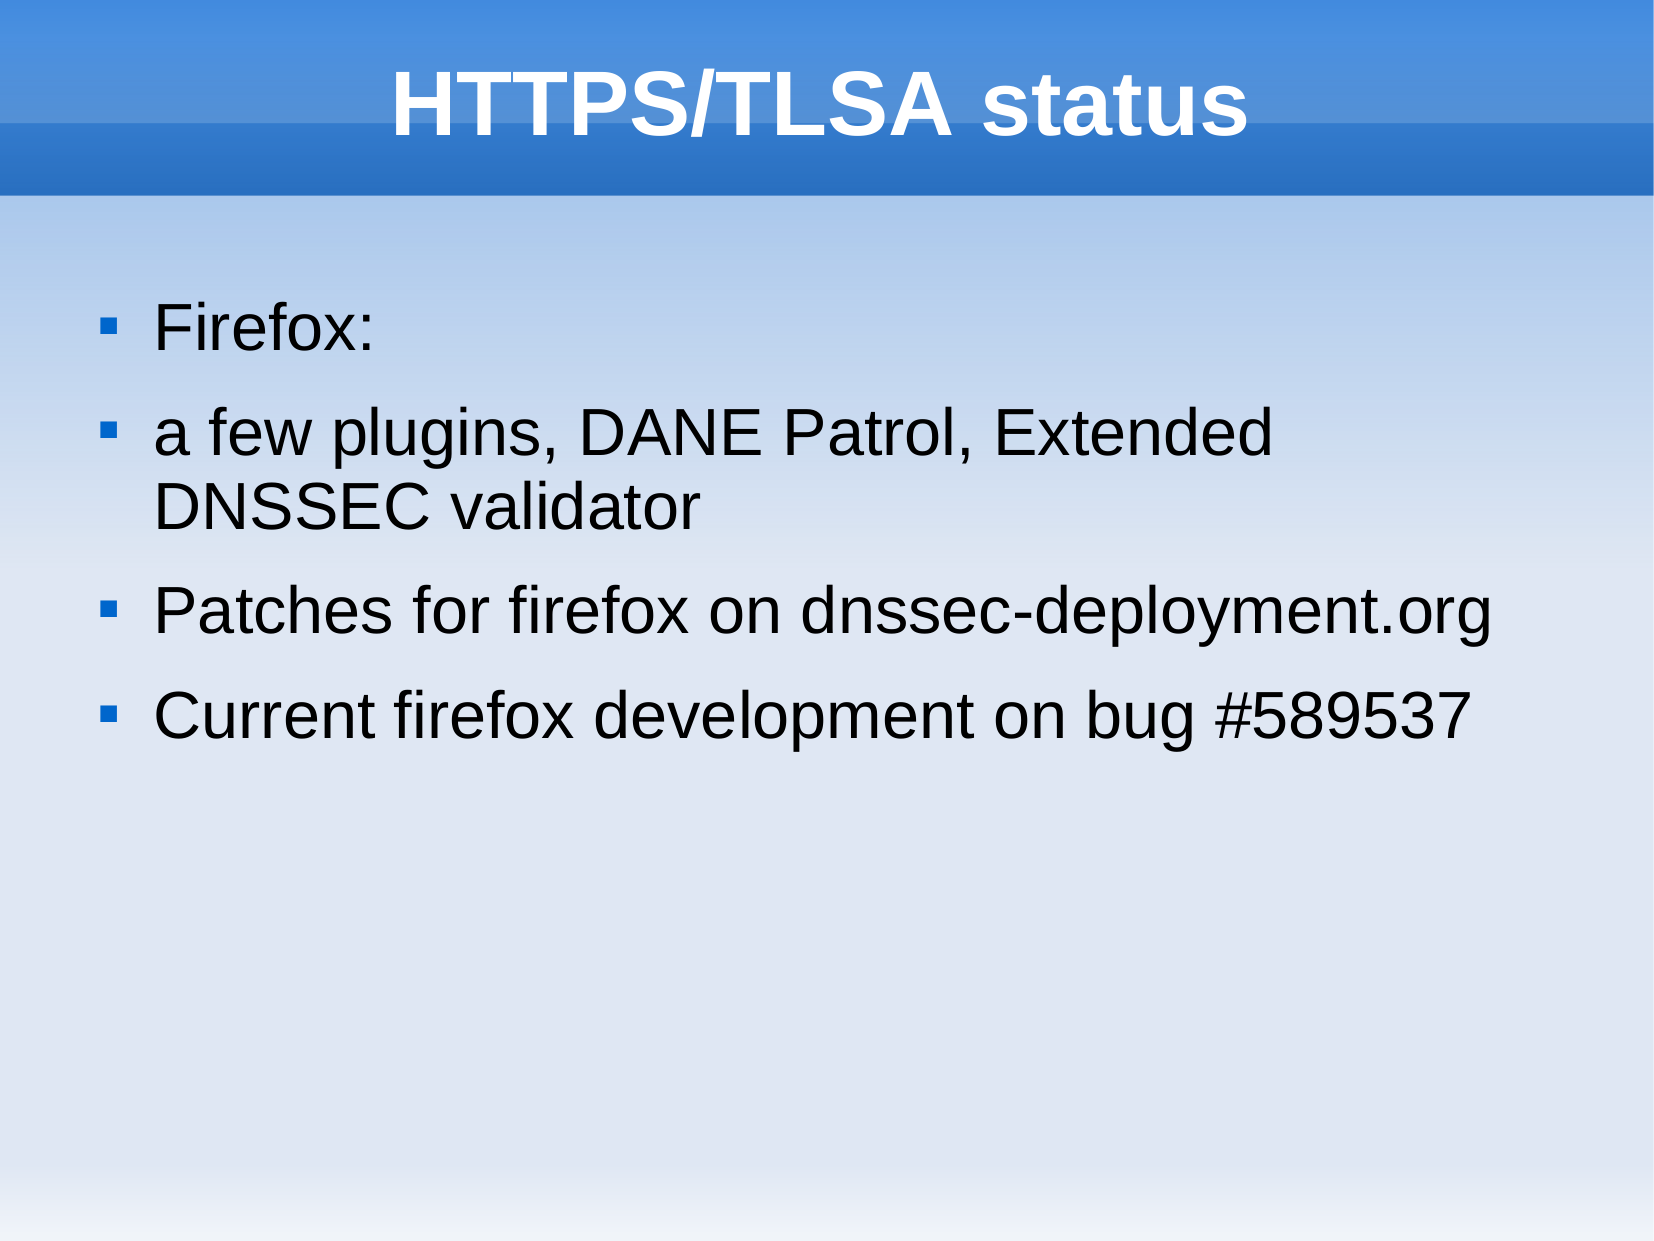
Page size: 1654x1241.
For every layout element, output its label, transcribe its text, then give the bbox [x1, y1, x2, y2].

picture [0, 0, 1654, 1241]
list Firefox: a few plugins, DANE Patrol, Extended DNSSEC validator Patches for firefox on dnssec-deployment.org Current firefox development on bug #589537 [82, 290, 1571, 1109]
title HTTPS/TLSA status [76, 0, 1565, 208]
